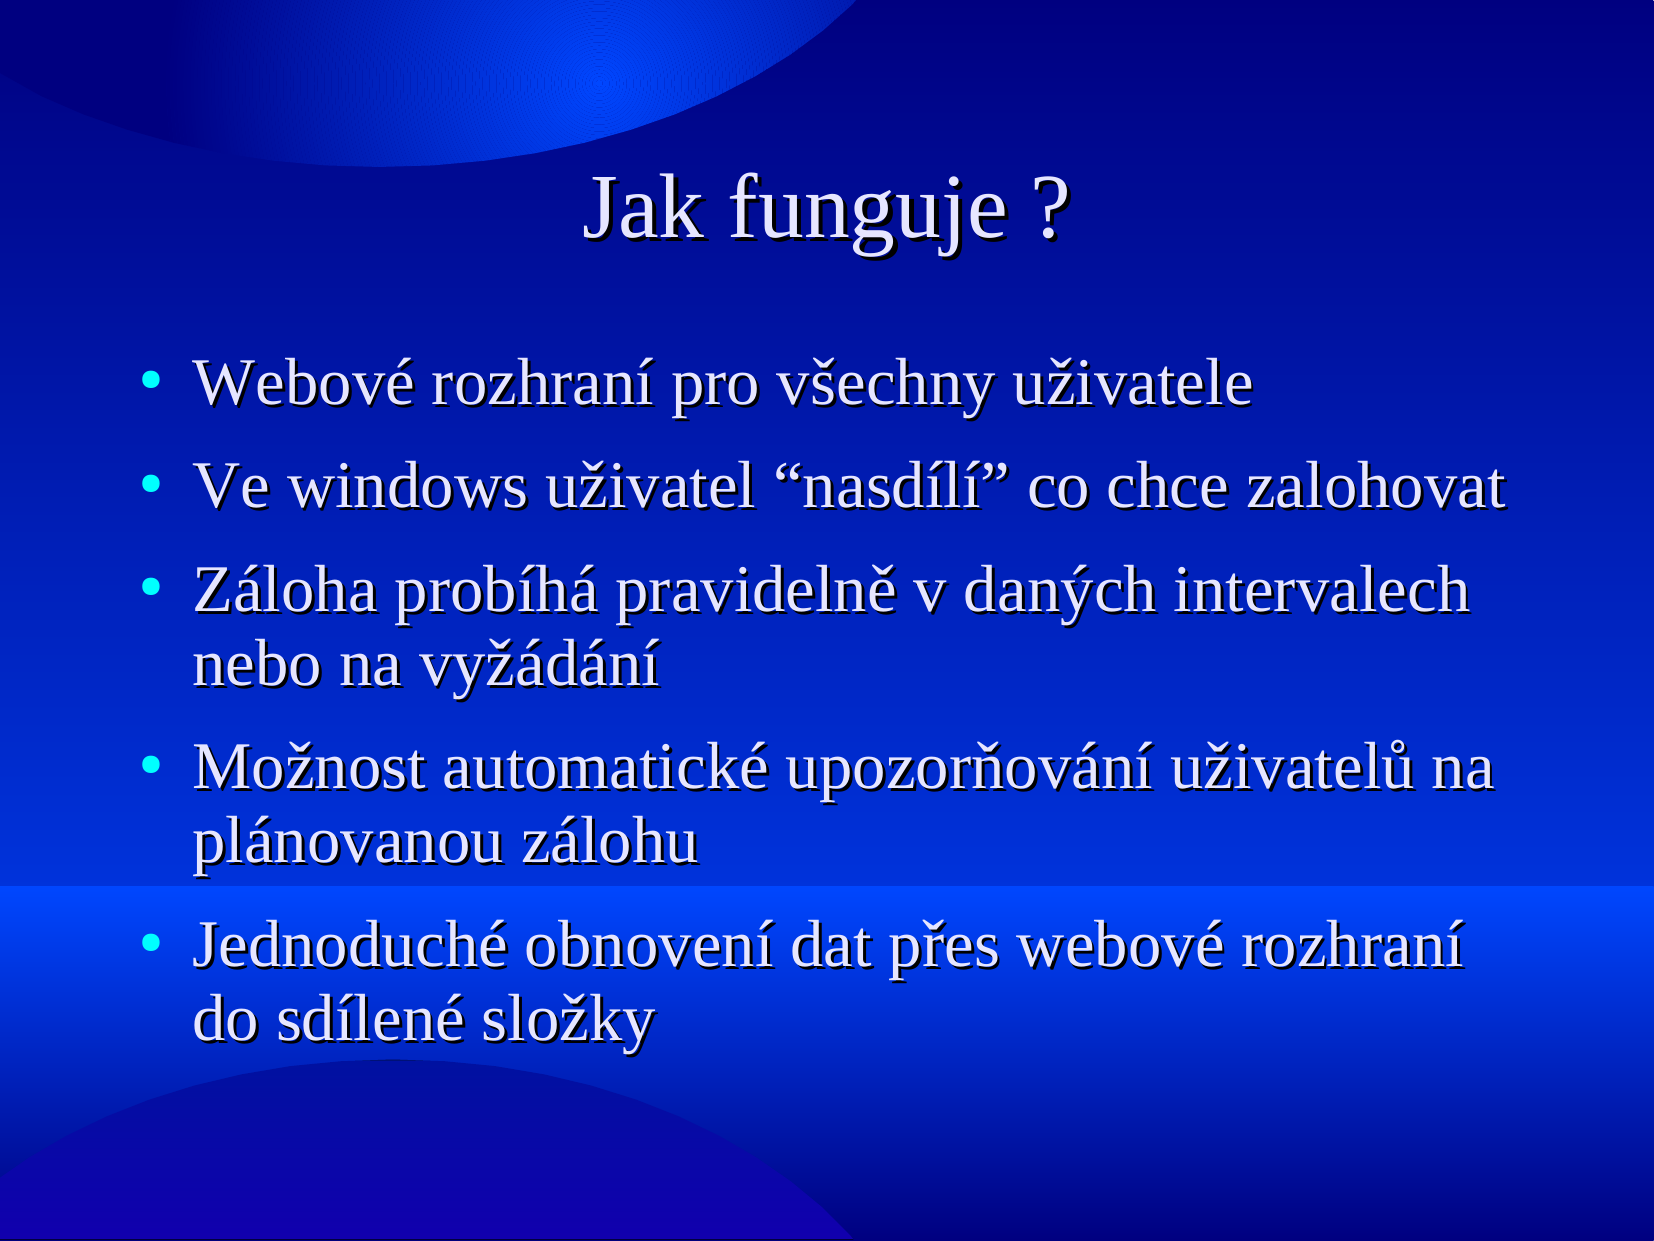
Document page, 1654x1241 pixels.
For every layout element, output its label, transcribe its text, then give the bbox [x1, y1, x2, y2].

title Jak funguje ? [121, 102, 1534, 311]
list Webové rozhraní pro všechny uživatele Ve windows uživatel “nasdílí” co chce zalohovat Záloha probíhá pravidelně v daných intervalech nebo na vyžádání Možnost automatické upozorňování uživatelů na plánovanou zálohu Jednoduché obnovení dat přes webové rozhraní do sdílené složky [121, 344, 1534, 1127]
